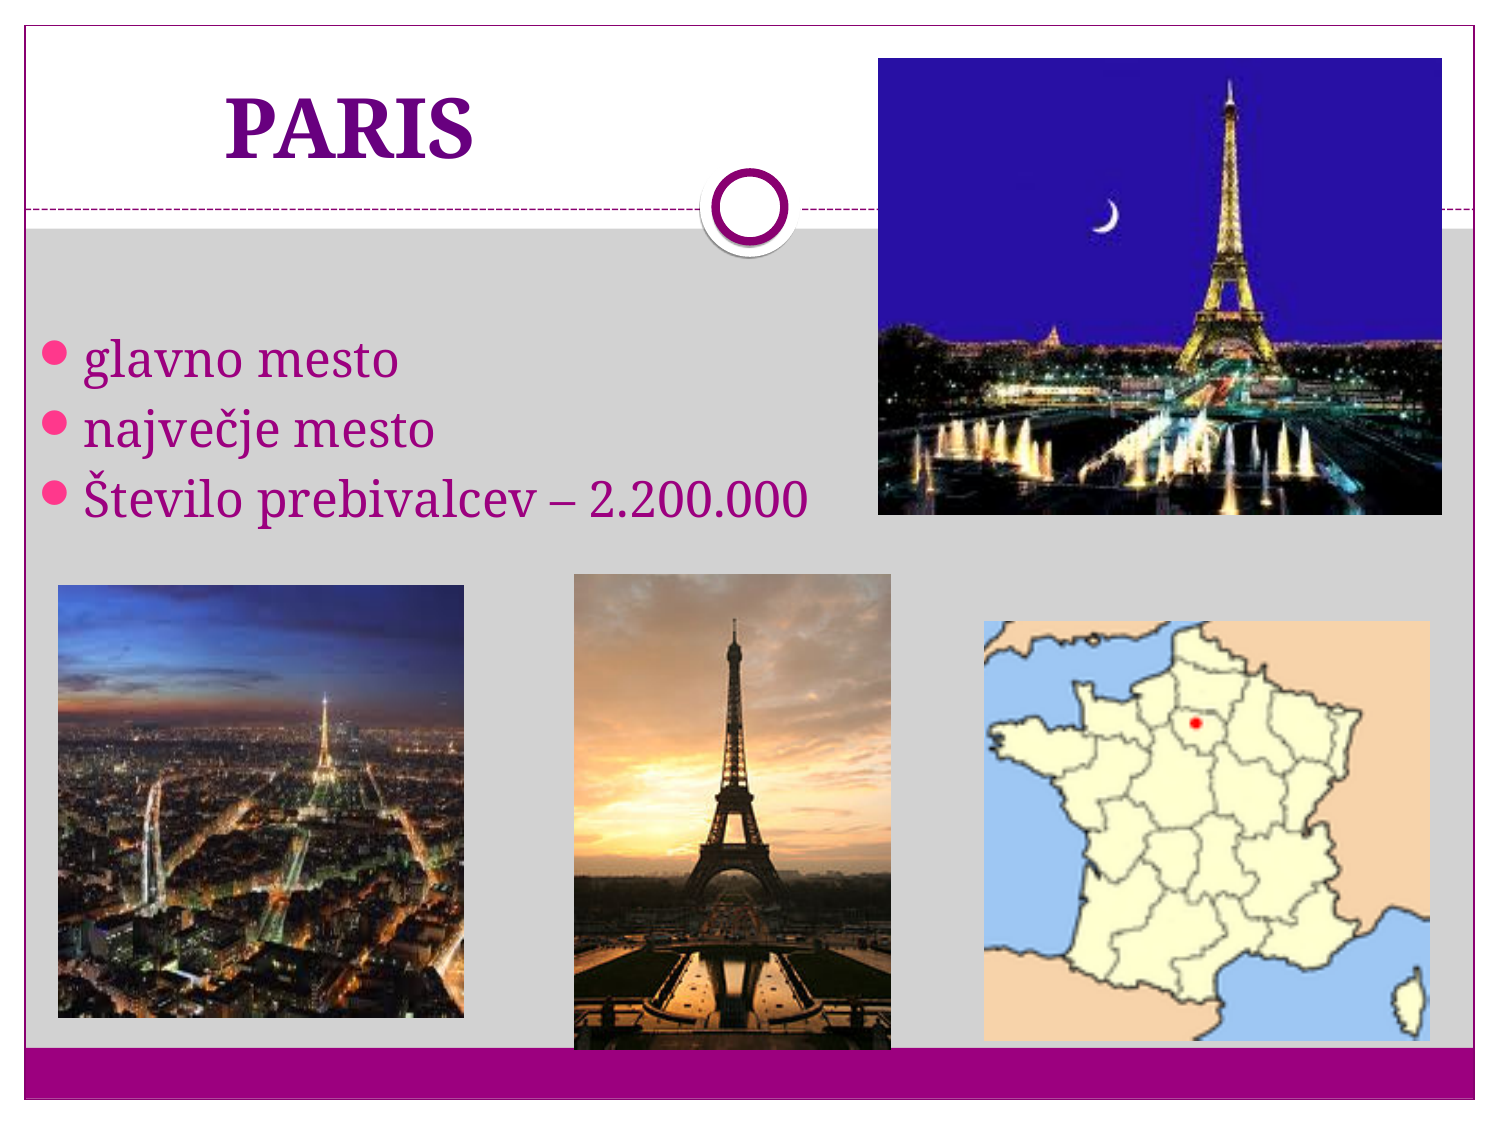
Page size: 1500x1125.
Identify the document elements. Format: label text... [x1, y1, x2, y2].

title PARIS [35, 58, 878, 184]
picture [58, 585, 464, 1018]
picture [574, 574, 891, 1050]
list glavno mesto največje mesto Število prebivalcev – 2.200.000 [23, 250, 1500, 1125]
picture [878, 58, 1442, 516]
picture [984, 621, 1430, 1041]
